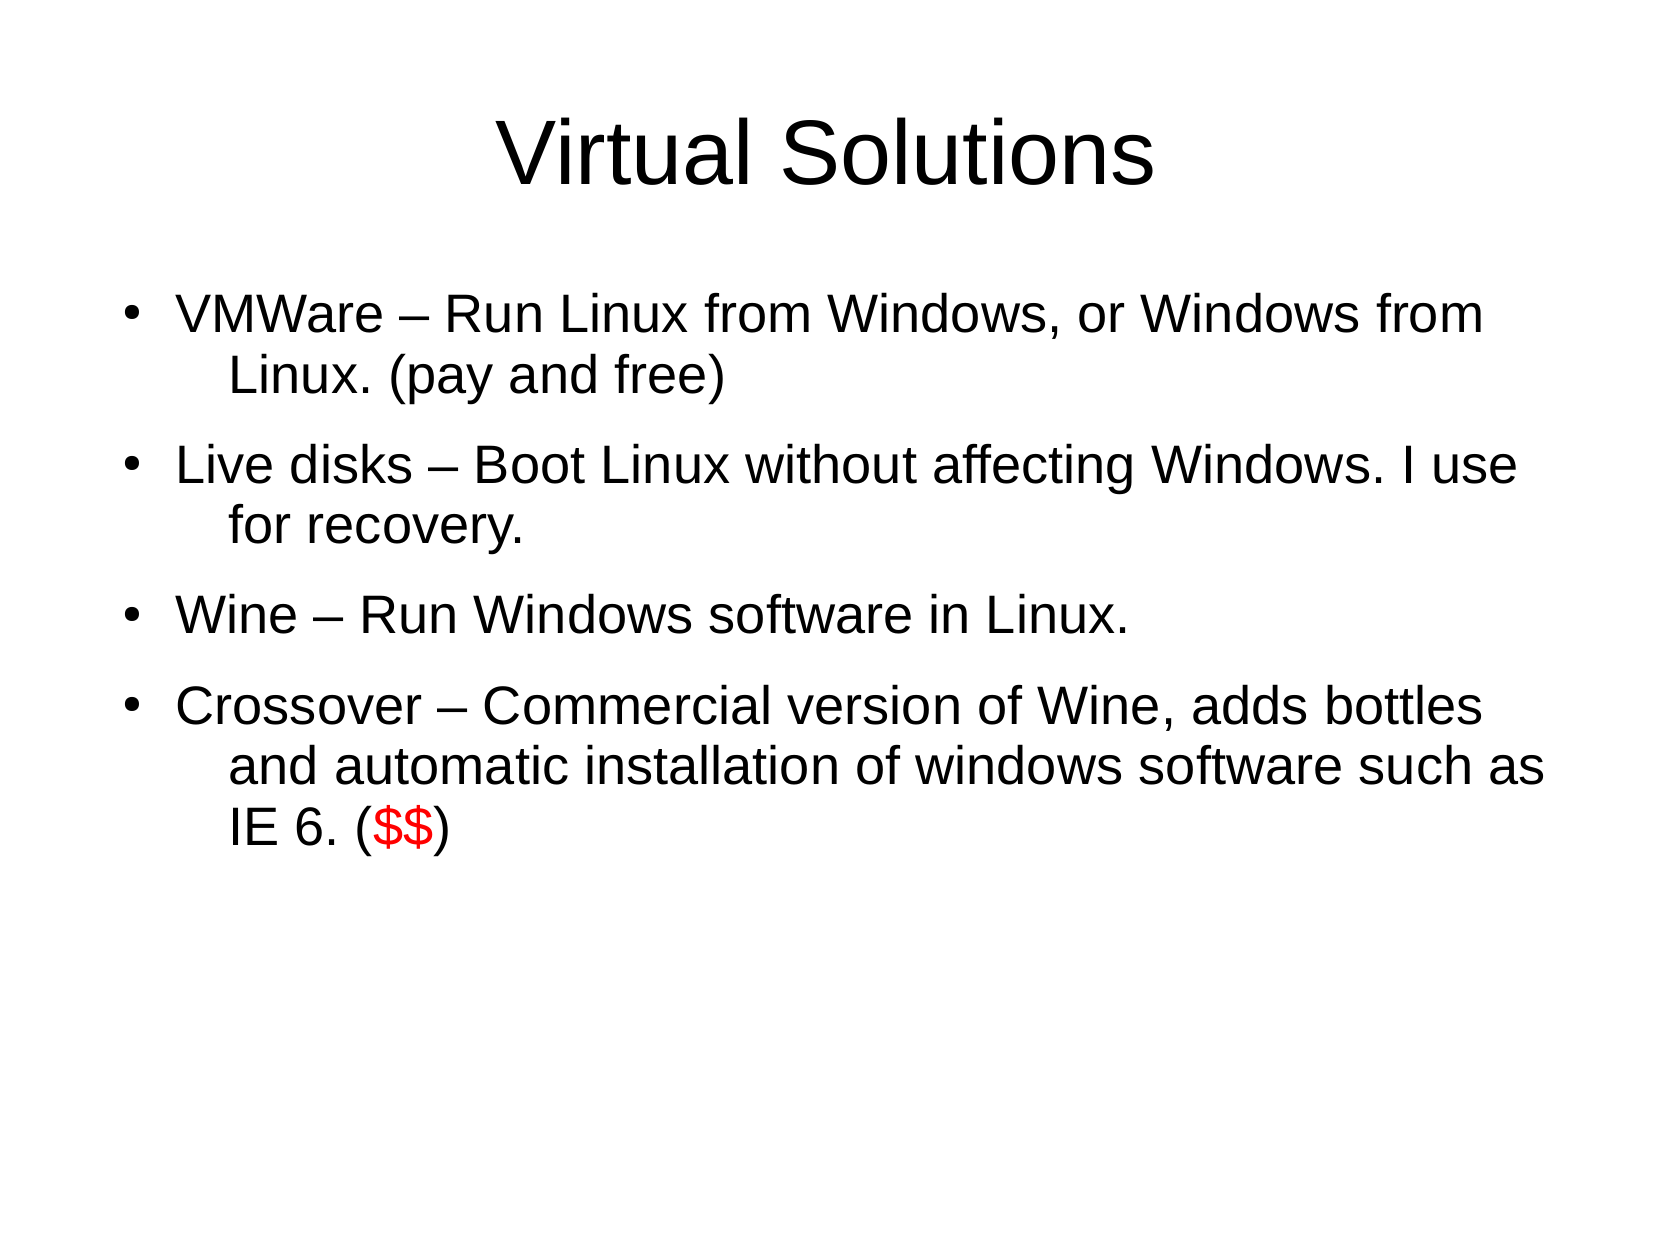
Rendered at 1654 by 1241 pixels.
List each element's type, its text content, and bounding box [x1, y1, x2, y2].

list VMWare – Run Linux from Windows, or Windows from Linux. (pay and free) Live disks – Boot Linux without affecting Windows. I use for recovery. Wine – Run Windows software in Linux. Crossover – Commercial version of Wine, adds bottles and automatic installation of windows software such as IE 6. ($$) [86, 283, 1576, 1088]
title Virtual Solutions [82, 56, 1571, 250]
